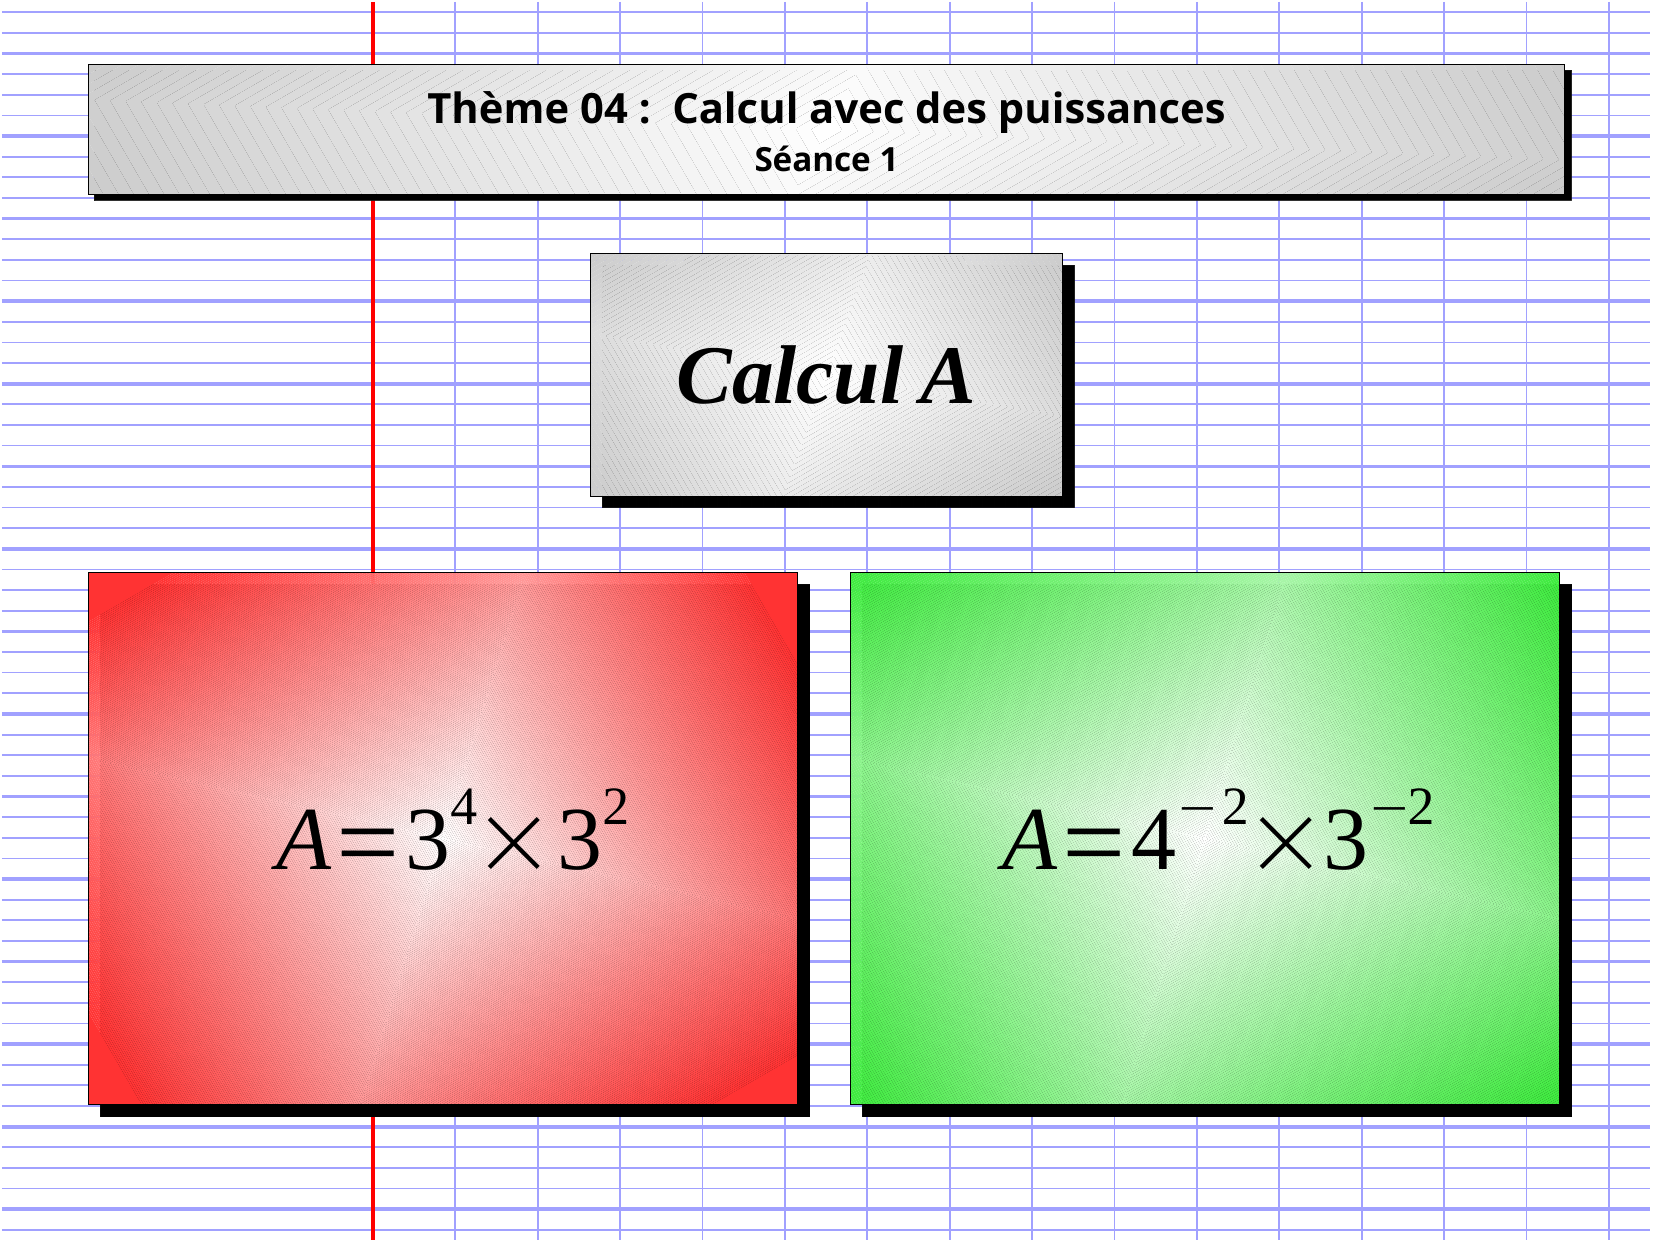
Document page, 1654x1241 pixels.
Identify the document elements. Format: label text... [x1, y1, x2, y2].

text_box [88, 572, 798, 1105]
text_box Calcul A [590, 253, 1063, 497]
text_box [850, 572, 1560, 1105]
chart [968, 773, 1458, 889]
chart [242, 773, 650, 889]
text_box Thème 04 : Calcul avec des puissances Séance 1 [88, 64, 1565, 195]
picture [0, 0, 1654, 1241]
